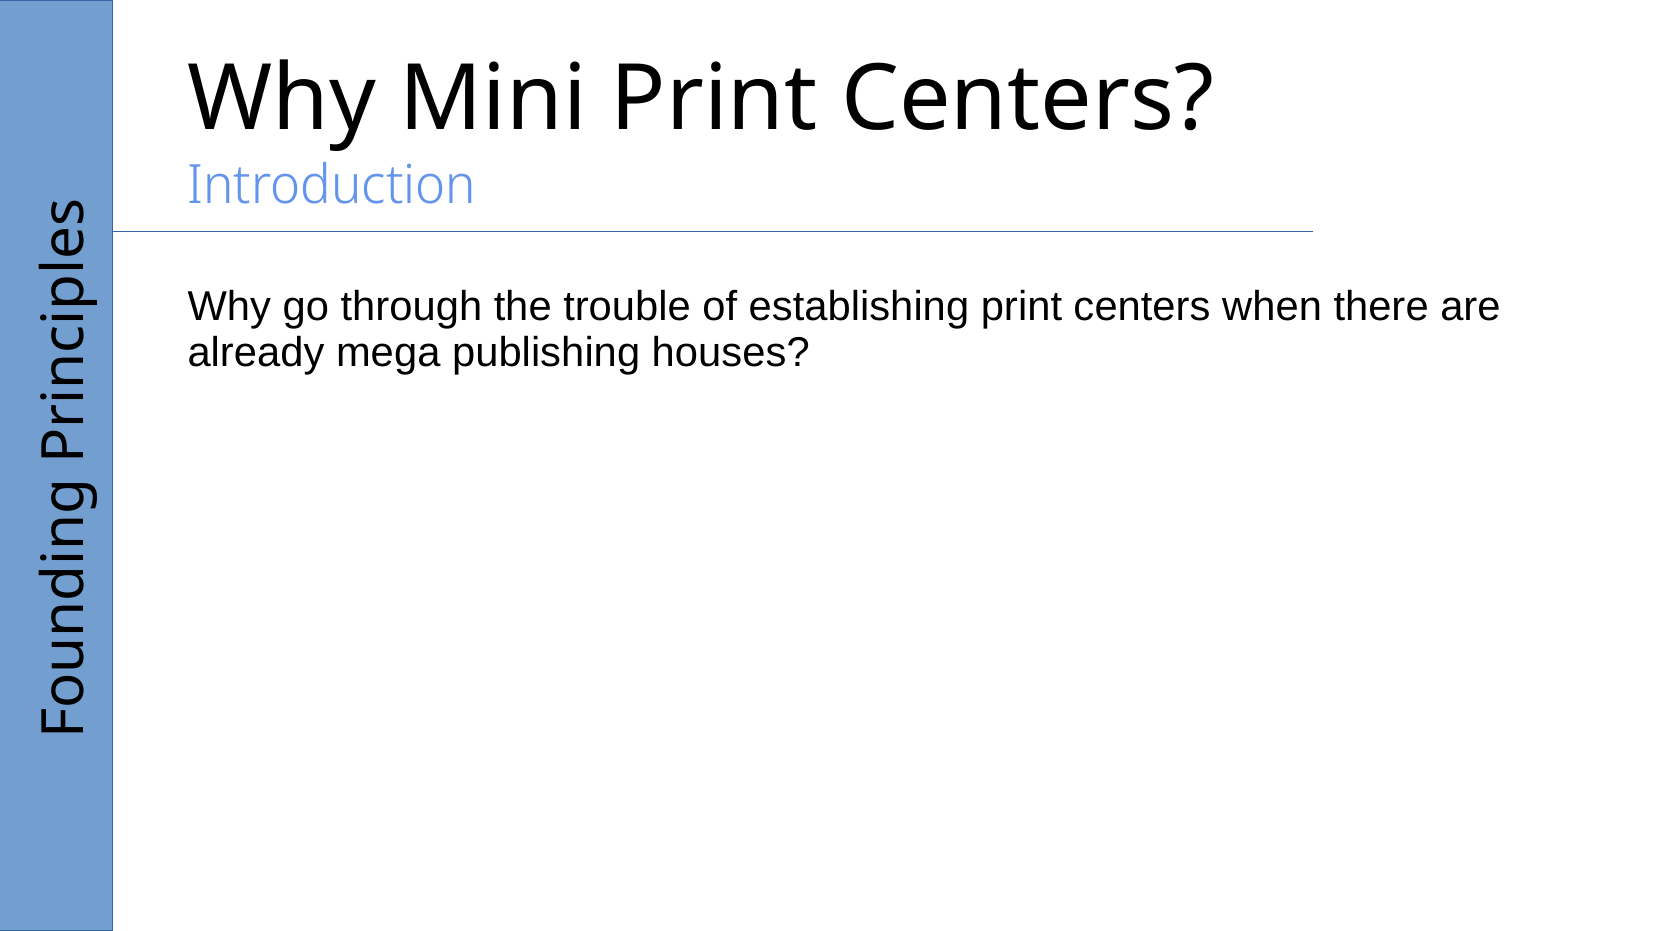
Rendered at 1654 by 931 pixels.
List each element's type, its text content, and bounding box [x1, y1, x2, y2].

title Introduction [187, 125, 1571, 239]
text_box [0, 0, 113, 931]
subtitle Why go through the trouble of establishing print centers when there are already mega publishing houses? [187, 282, 1538, 863]
title Why Mini Print Centers? [187, 33, 1571, 125]
text_box Founding Principles [13, 37, 105, 901]
